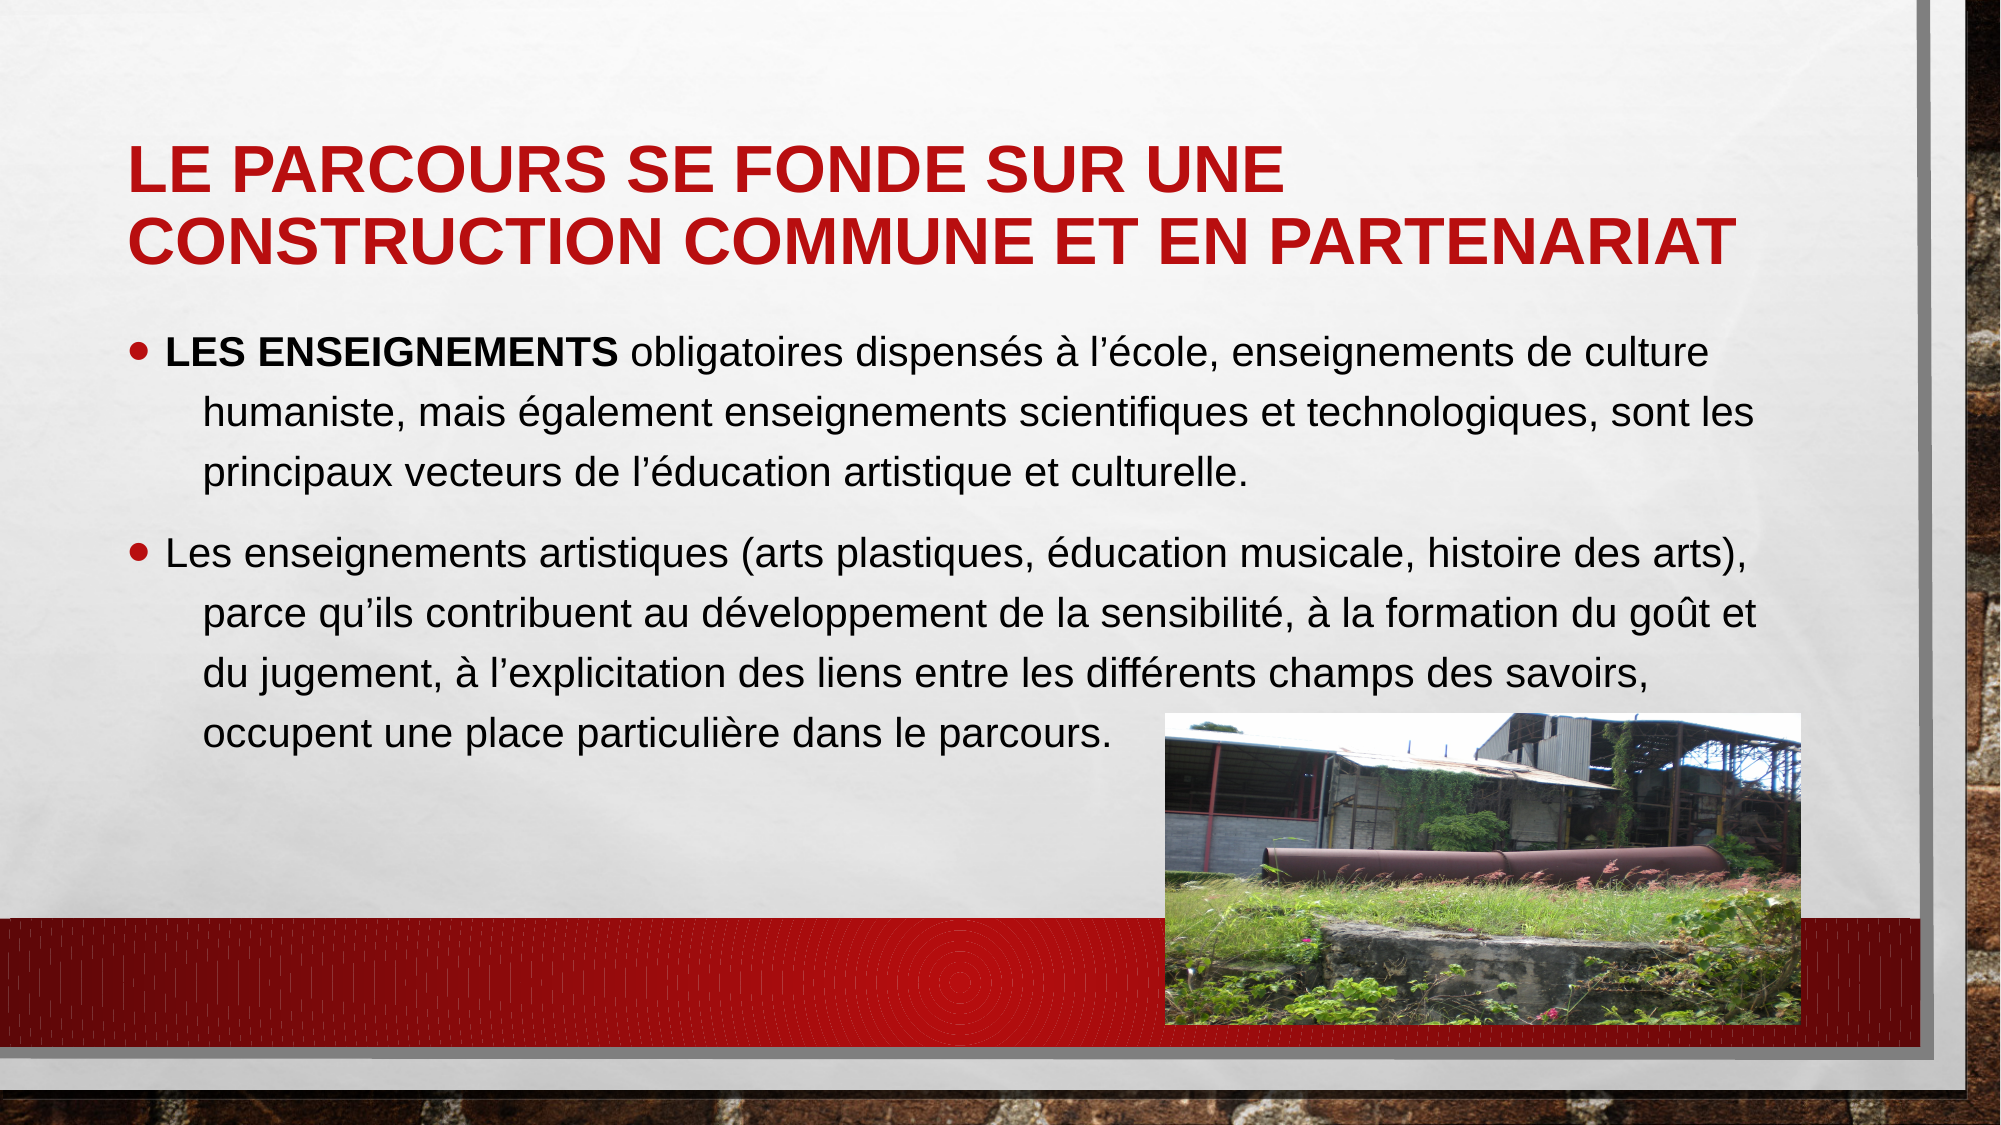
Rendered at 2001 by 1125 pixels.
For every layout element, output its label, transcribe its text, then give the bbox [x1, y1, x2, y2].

list Les enseignements obligatoires dispensés à l’école, enseignements de culture humaniste, mais également enseignements scientifiques et technologiques, sont les principaux vecteurs de l’éducation artistique et culturelle. Les enseignements artistiques (arts plastiques, éducation musicale, histoire des arts), parce qu’ils contribuent au développement de la sensibilité, à la formation du goût et du jugement, à l’explicitation des liens entre les différents champs des savoirs, occupent une place particulière dans le parcours. [112, 301, 1818, 770]
picture [1165, 713, 1801, 1025]
title Le parcours se fonde sur une construction commune et en partenariat [112, 112, 1819, 302]
